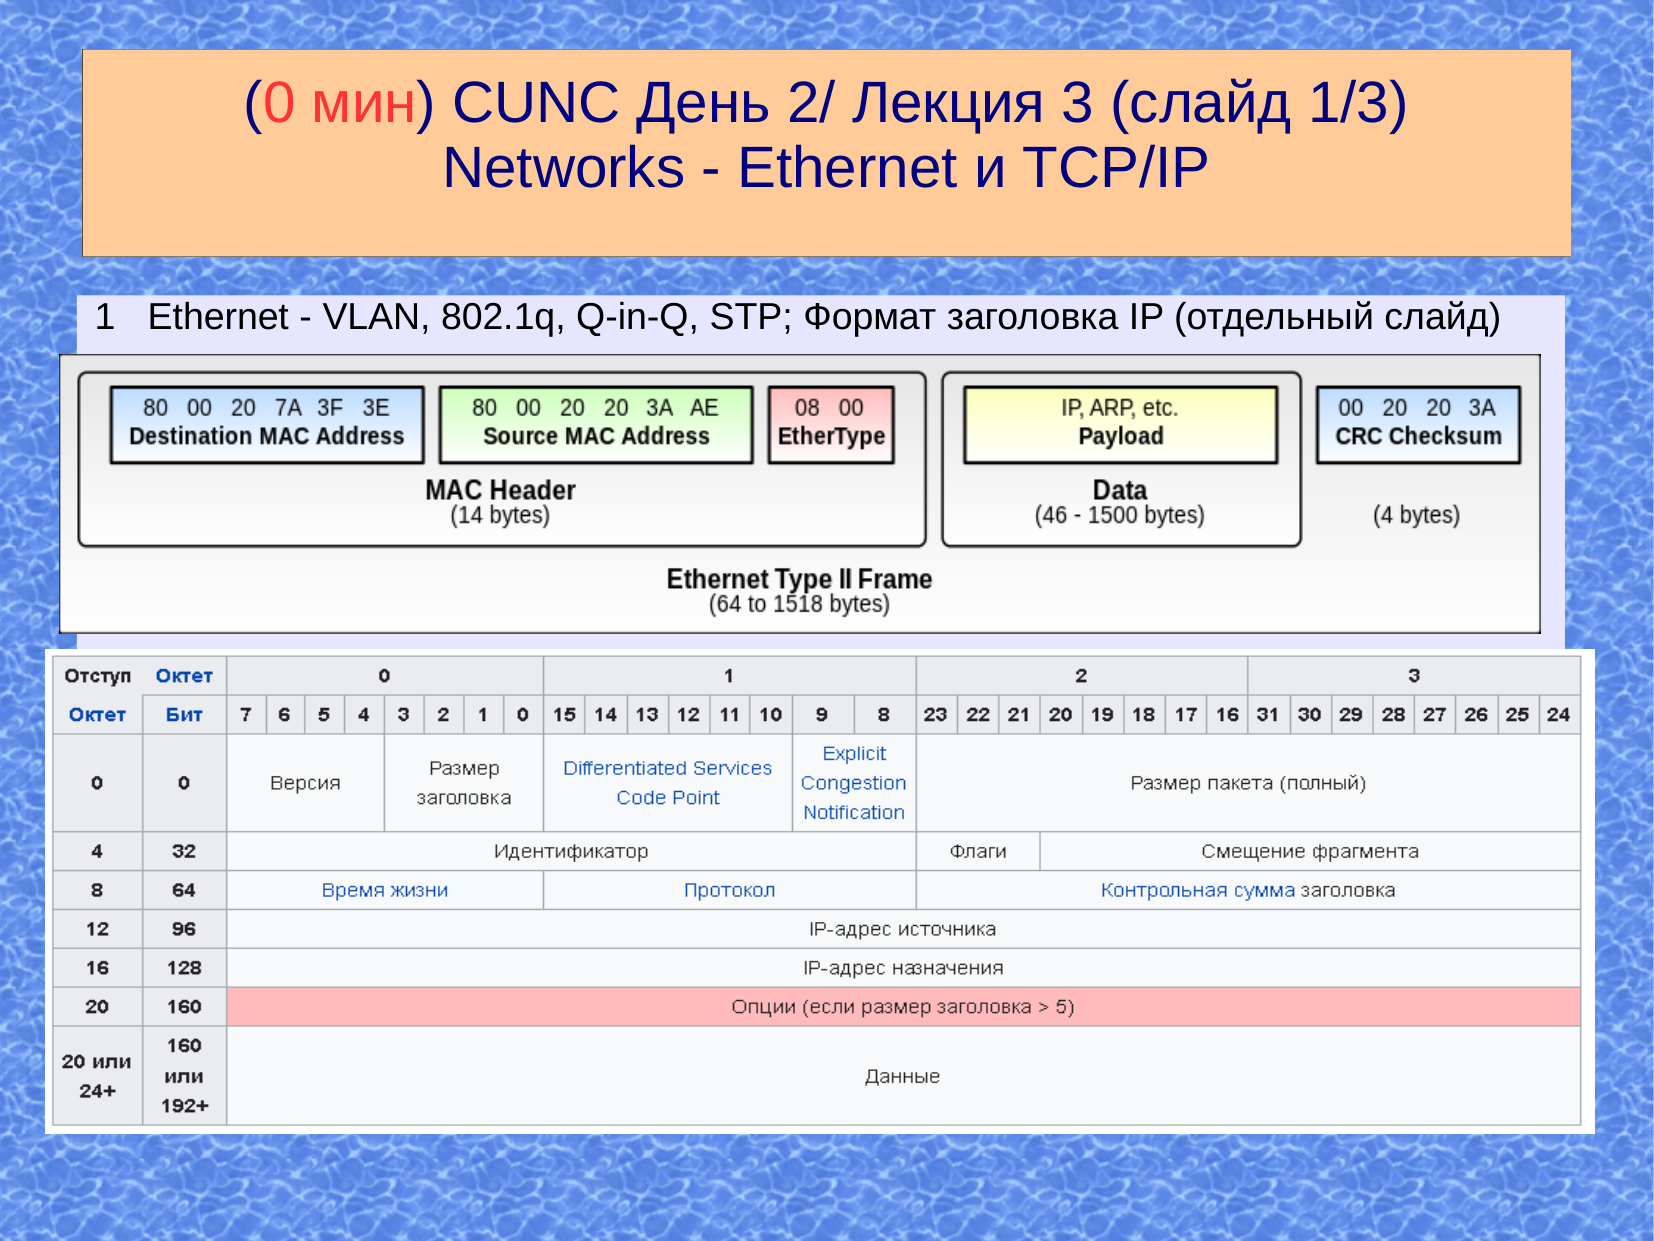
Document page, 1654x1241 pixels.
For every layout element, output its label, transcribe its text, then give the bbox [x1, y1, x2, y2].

picture [0, 0, 1654, 1241]
title (0 мин) CUNC День 2/ Лекция 3 (слайд 1/3) Networks - Ethernet и TCP/IP [82, 49, 1571, 257]
list Ethernet - VLAN, 802.1q, Q-in-Q, STP; Формат заголовка IP (отдельный слайд) [76, 295, 1565, 649]
